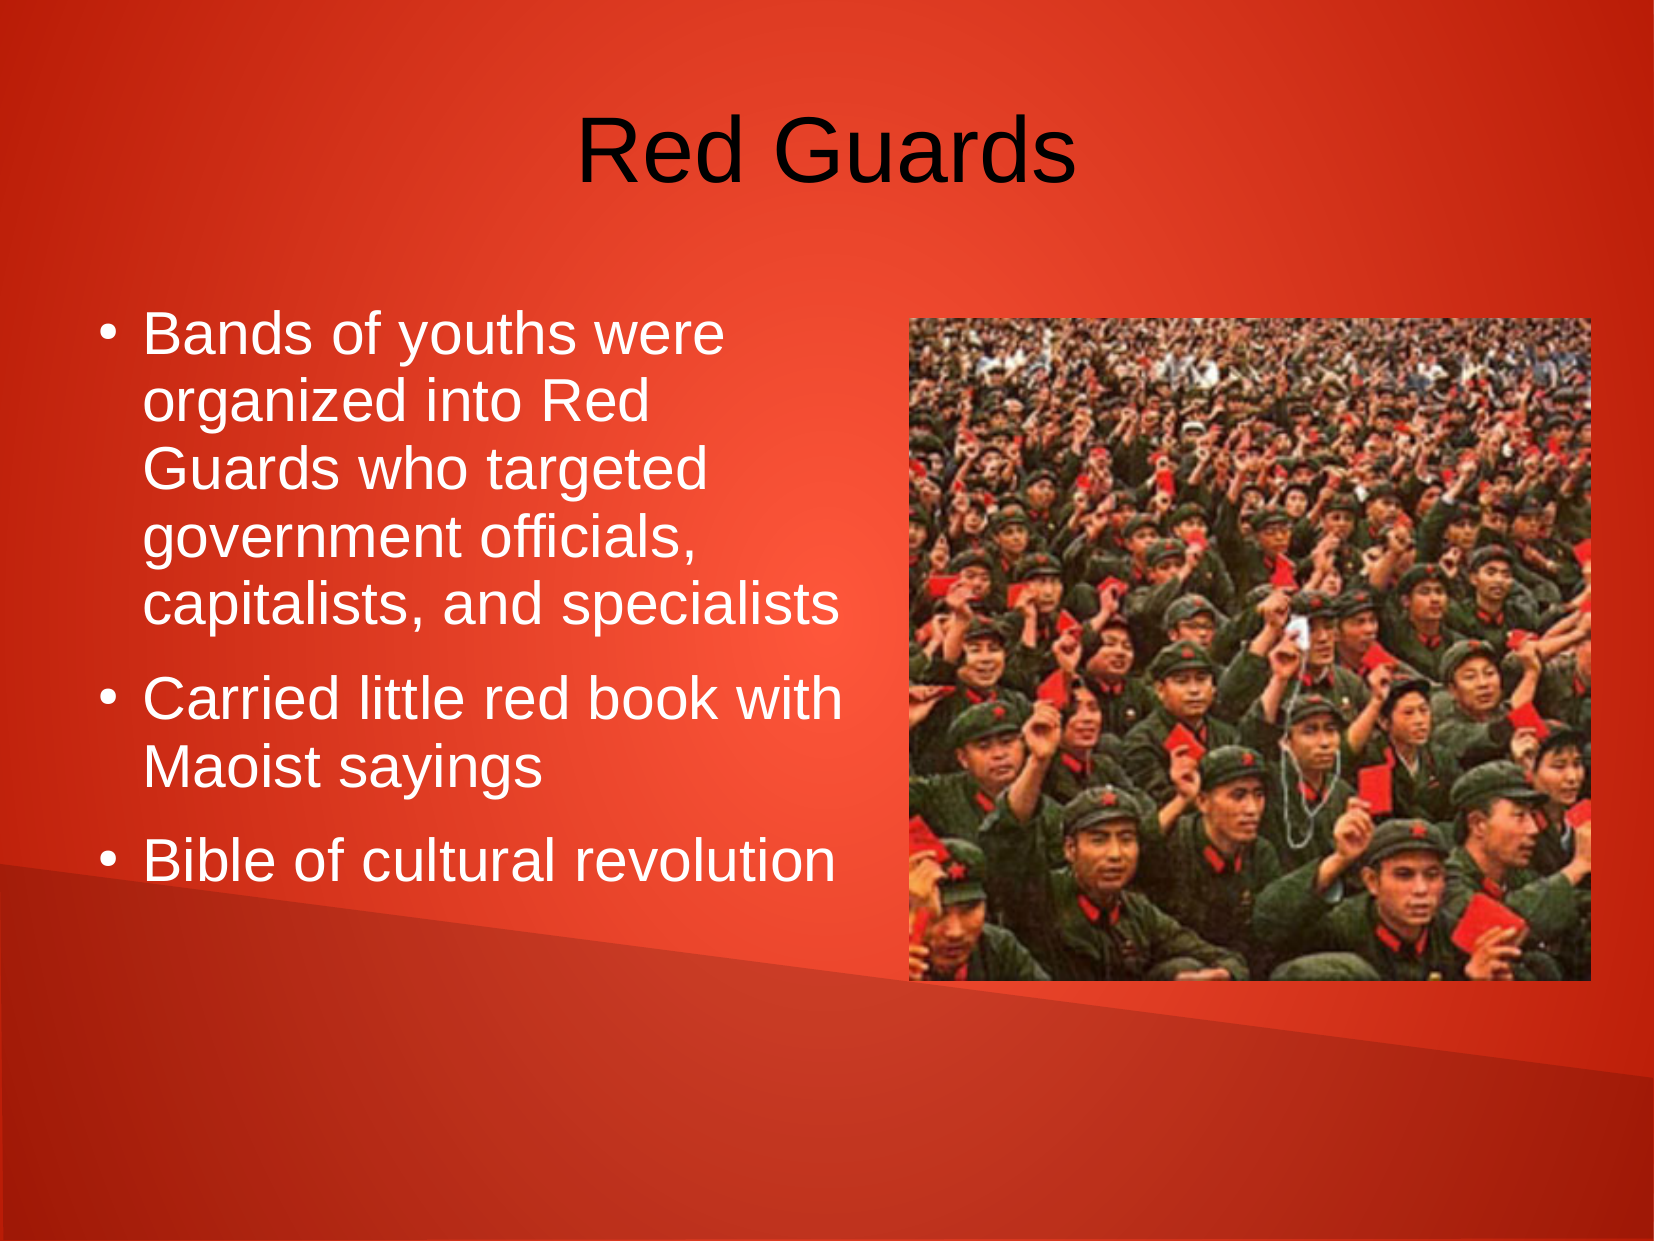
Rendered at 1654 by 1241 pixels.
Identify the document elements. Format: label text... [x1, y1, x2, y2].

list Bands of youths were organized into Red Guards who targeted government officials, capitalists, and specialists Carried little red book with Maoist sayings Bible of cultural revolution [82, 299, 846, 1019]
title Red Guards [82, 47, 1571, 252]
picture [909, 318, 1591, 981]
